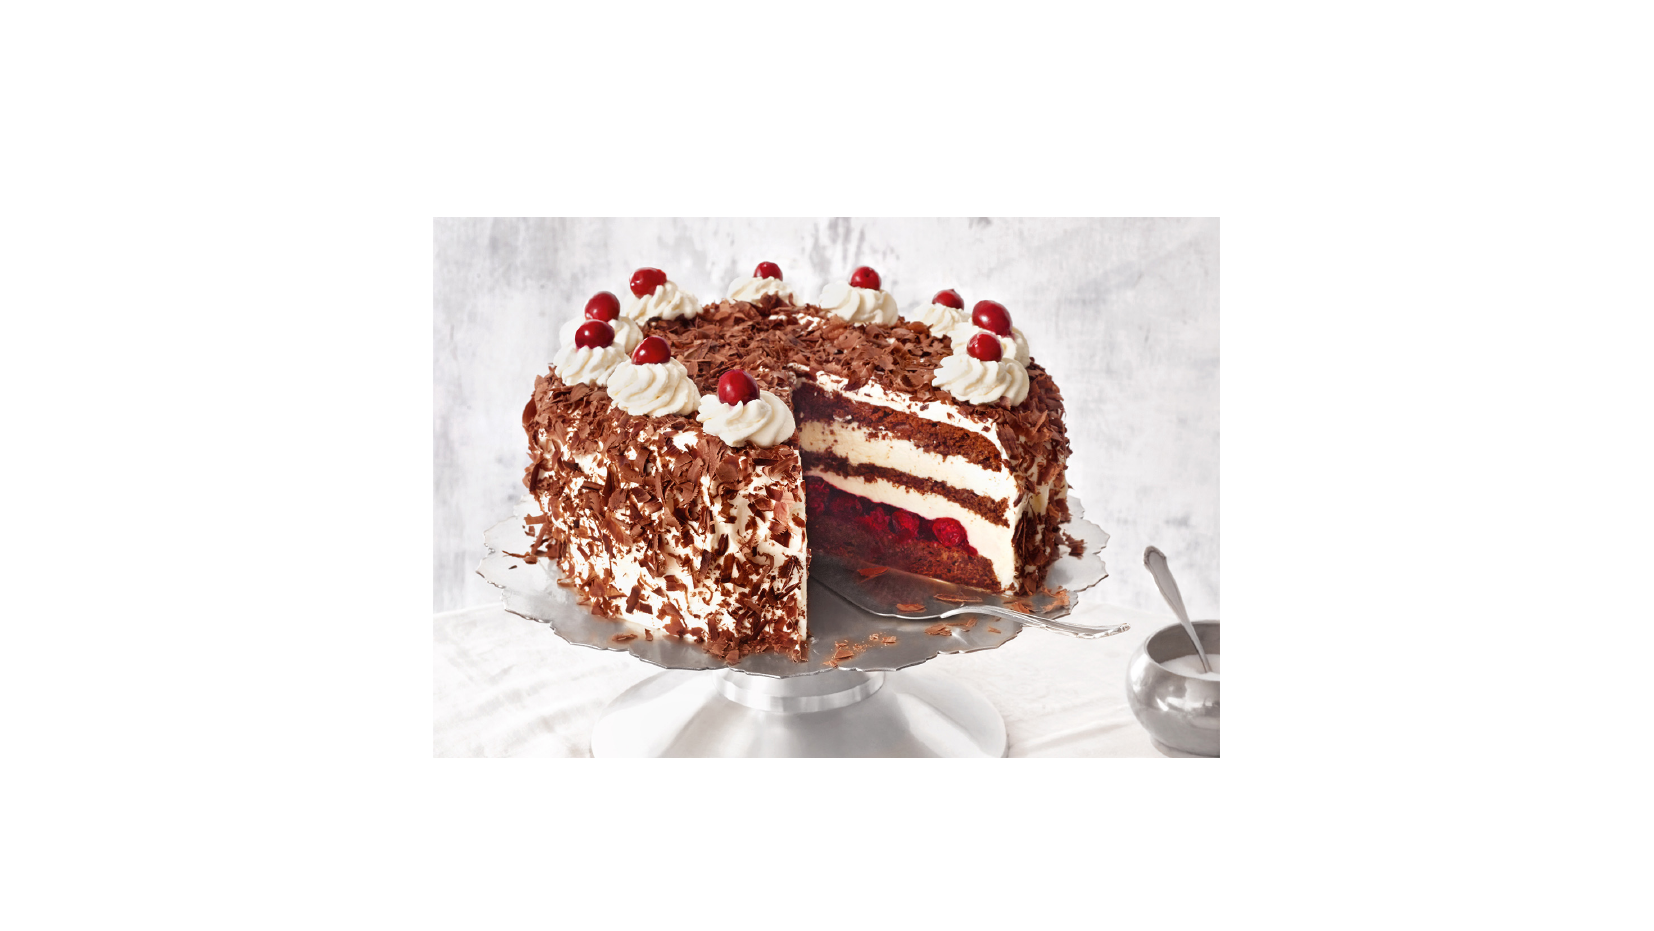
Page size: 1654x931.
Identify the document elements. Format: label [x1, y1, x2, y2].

picture [433, 217, 1220, 758]
